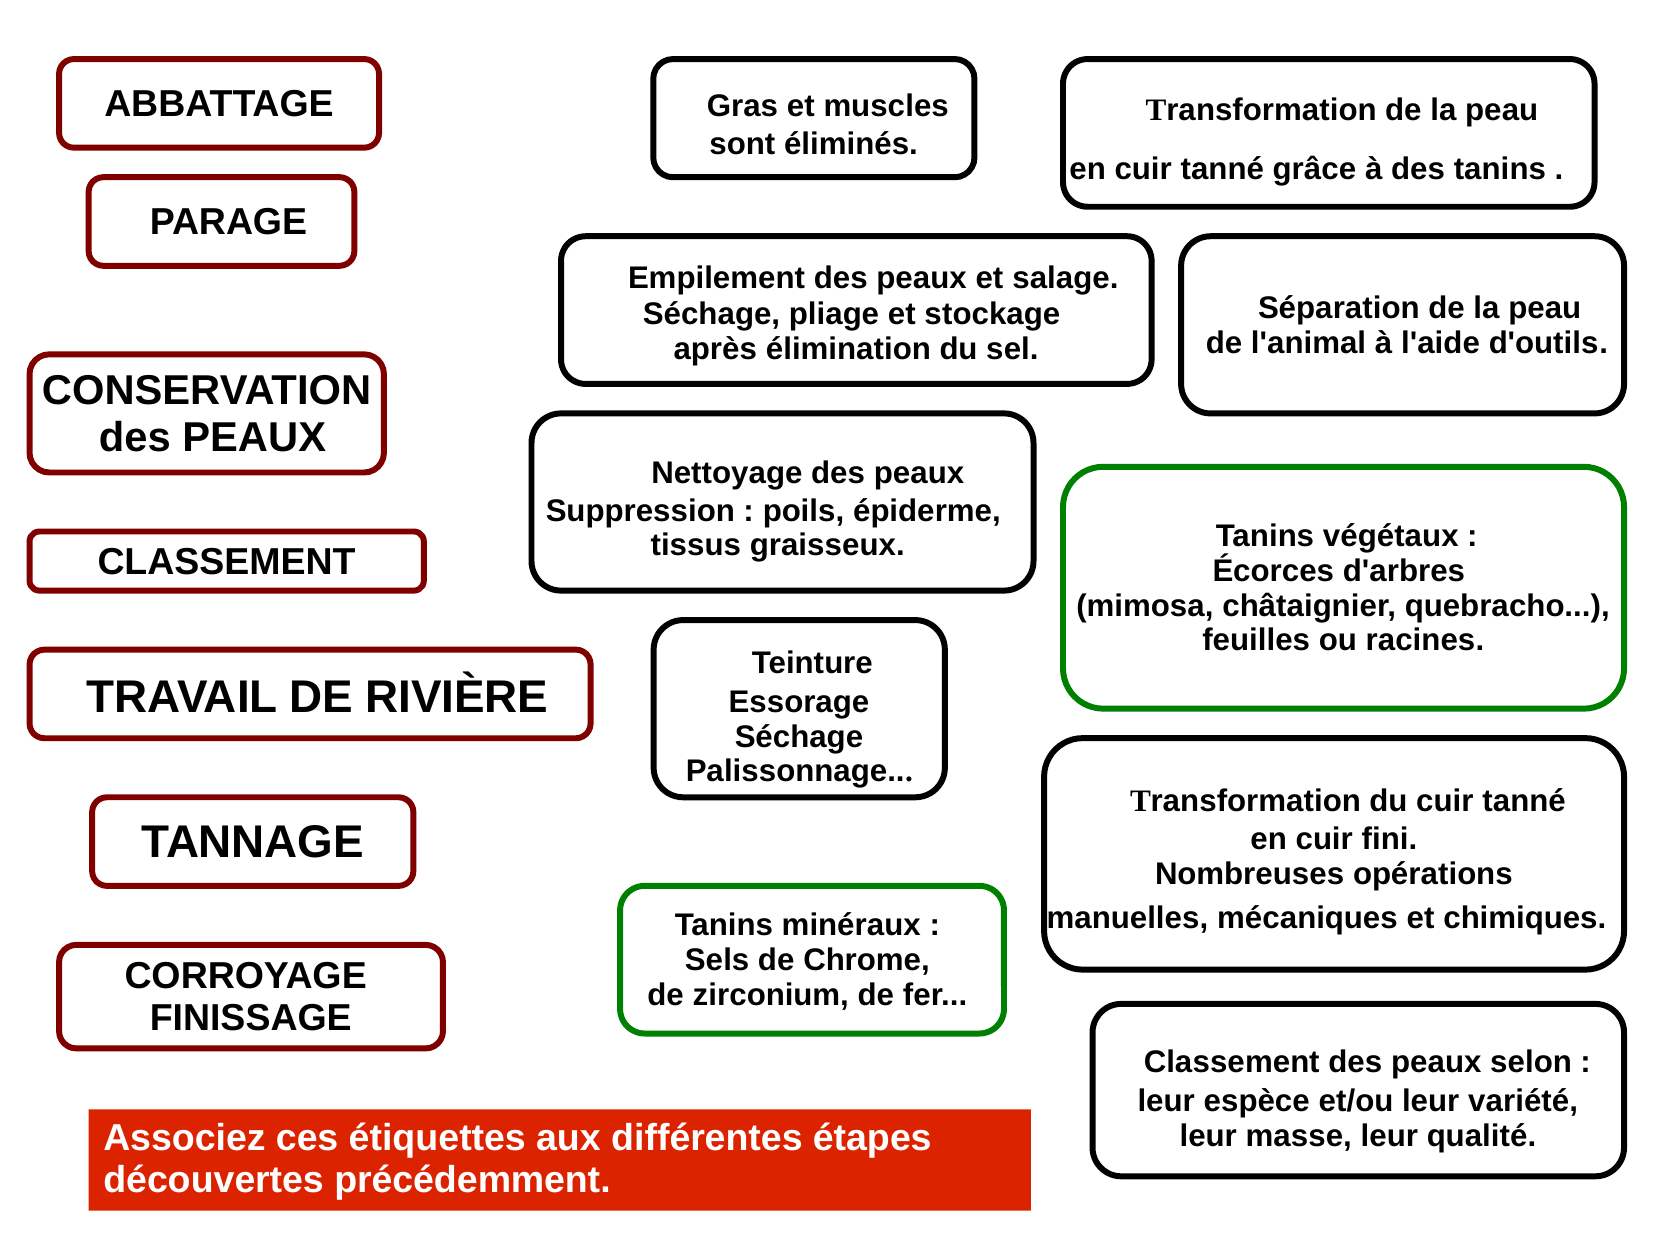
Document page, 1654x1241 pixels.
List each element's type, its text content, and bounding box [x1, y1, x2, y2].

text_box Associez ces étiquettes aux différentes étapes découvertes précédemment. [88, 1109, 1031, 1211]
text_box Classement des peaux selon : leur espèce et/ou leur variété, leur masse, leur qualité. [1092, 1003, 1625, 1177]
text_box PARAGE [88, 177, 355, 266]
text_box Tanins minéraux : Sels de Chrome, de zirconium, de fer... [620, 885, 1004, 1034]
text_box Séparation de la peau de l'animal à l'aide d'outils. [1181, 236, 1625, 414]
text_box Tanins végétaux : Écorces d'arbres (mimosa, châtaignier, quebracho...), feuilles ou racines. [1062, 466, 1625, 709]
text_box CLASSEMENT [29, 531, 424, 591]
text_box ABBATTAGE [59, 59, 380, 148]
text_box CONSERVATION des PEAUX [29, 354, 384, 473]
text_box Transformation de la peau en cuir tanné grâce à des tanins . [1062, 59, 1595, 207]
text_box TANNAGE [92, 797, 414, 886]
text_box Transformation du cuir tanné en cuir fini. Nombreuses opérations manuelles, mécaniques et chimiques. [1044, 738, 1625, 970]
text_box CORROYAGE FINISSAGE [59, 944, 443, 1049]
text_box Nettoyage des peaux Suppression : poils, épiderme, tissus graisseux. [531, 413, 1034, 591]
text_box TRAVAIL DE RIVIÈRE [29, 649, 591, 739]
text_box Empilement des peaux et salage. Séchage, pliage et stockage après élimination du sel. [561, 236, 1152, 384]
text_box Teinture Essorage Séchage Palissonnage... [653, 620, 945, 798]
text_box Gras et muscles sont éliminés. [653, 59, 975, 178]
